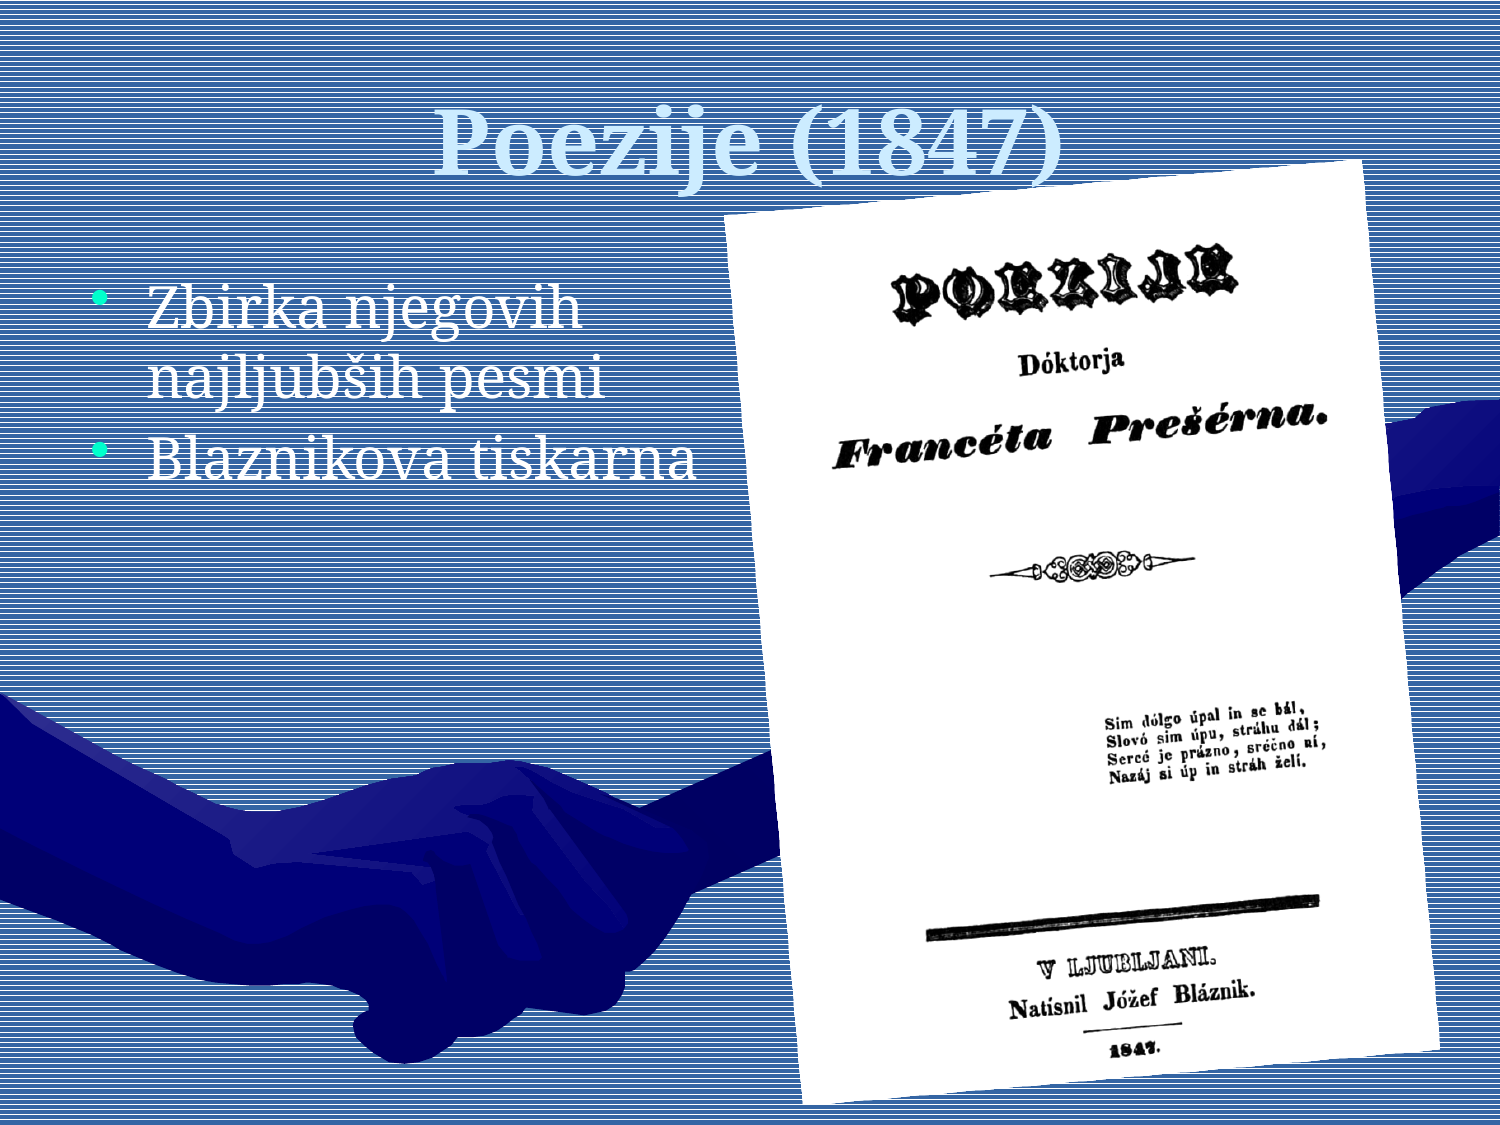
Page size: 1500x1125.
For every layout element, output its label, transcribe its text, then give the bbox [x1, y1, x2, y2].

picture [723, 158, 1440, 1105]
title Poezije (1847) [75, 45, 1425, 233]
list Zbirka njegovih najljubših pesmi Blaznikova tiskarna [75, 262, 738, 1000]
